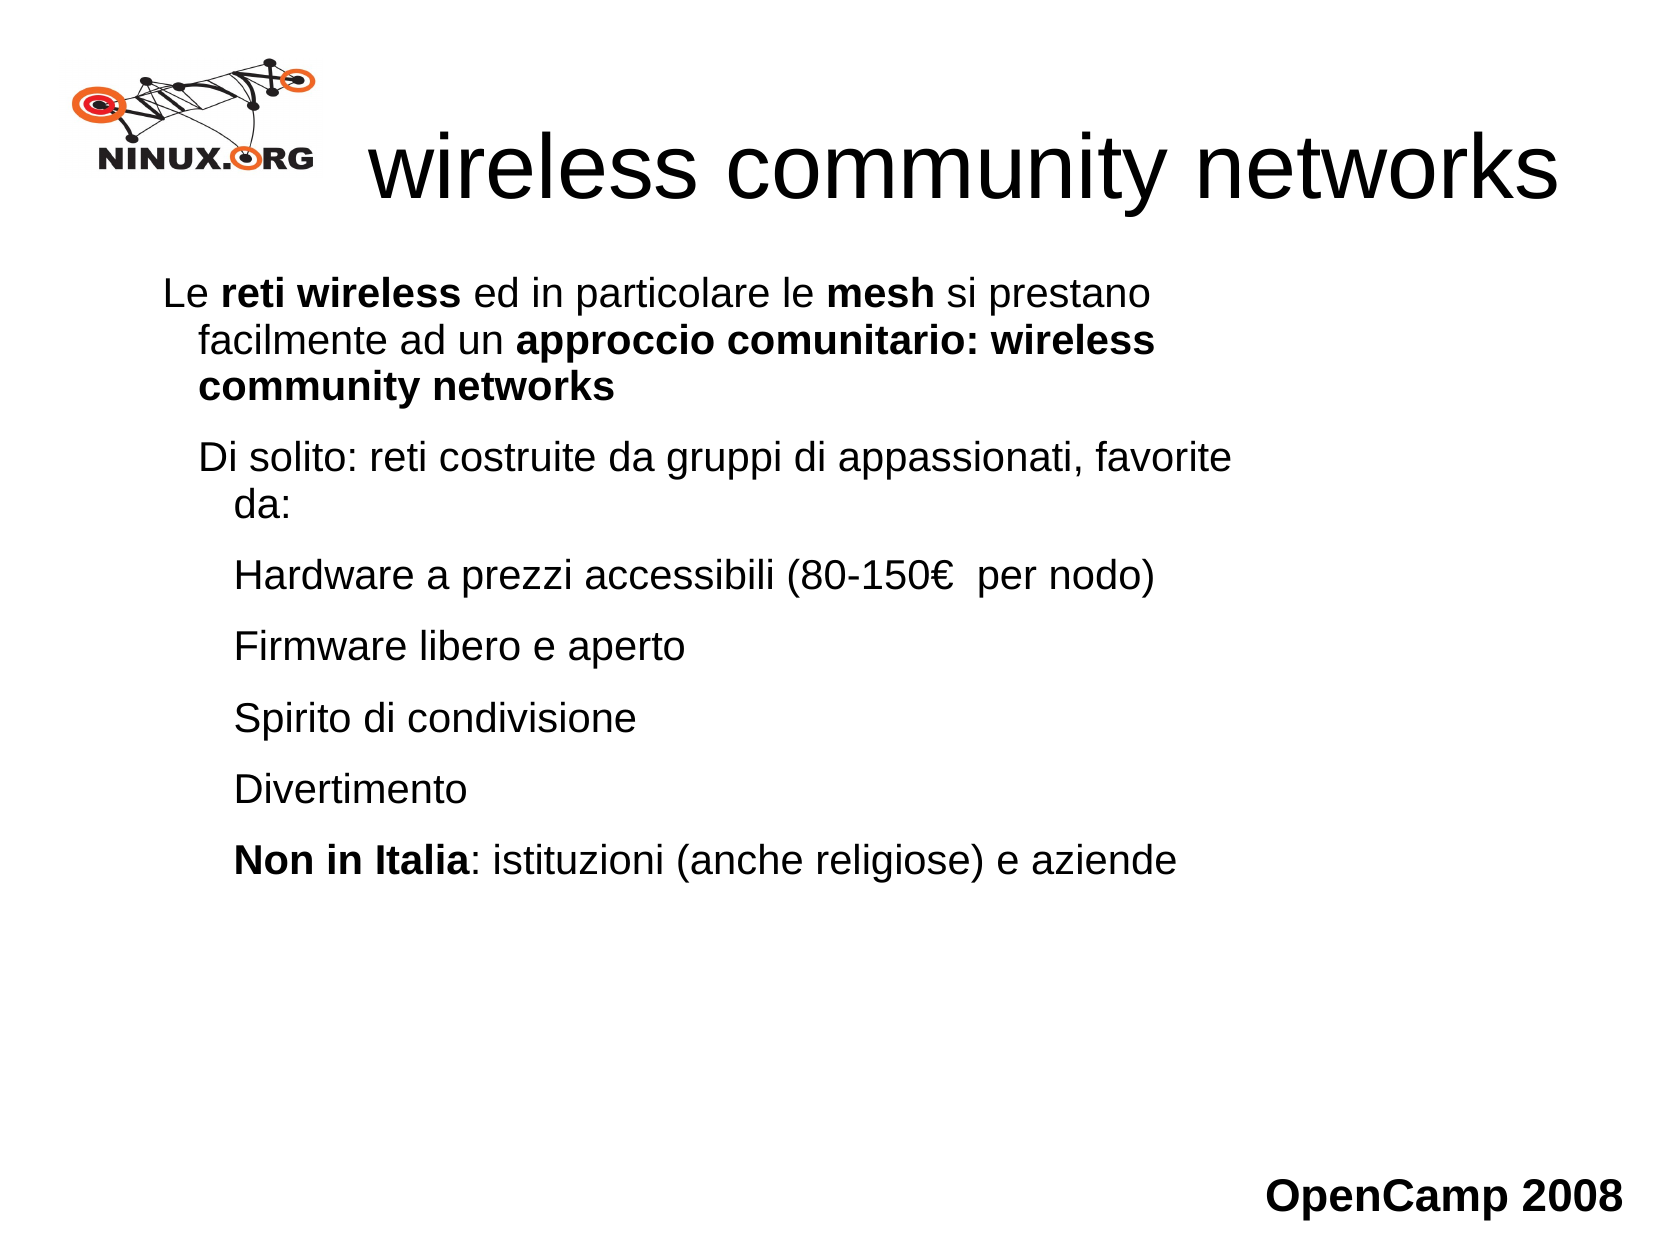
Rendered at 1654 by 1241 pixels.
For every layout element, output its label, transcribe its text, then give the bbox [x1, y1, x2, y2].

picture [59, 58, 323, 178]
title wireless community networks [356, 70, 1576, 263]
text_box Le reti wireless ed in particolare le mesh si prestano facilmente ad un approccio comunitario: wireless community networks Di solito: reti costruite da gruppi di appassionati, favorite da: Hardware a prezzi accessibili (80-150€ per nodo) Firmware libero e aperto Spirito di condivisione Divertimento Non in Italia: istituzioni (anche religiose) e aziende [112, 262, 1313, 1088]
text_box OpenCamp 2008 [1237, 1162, 1651, 1237]
